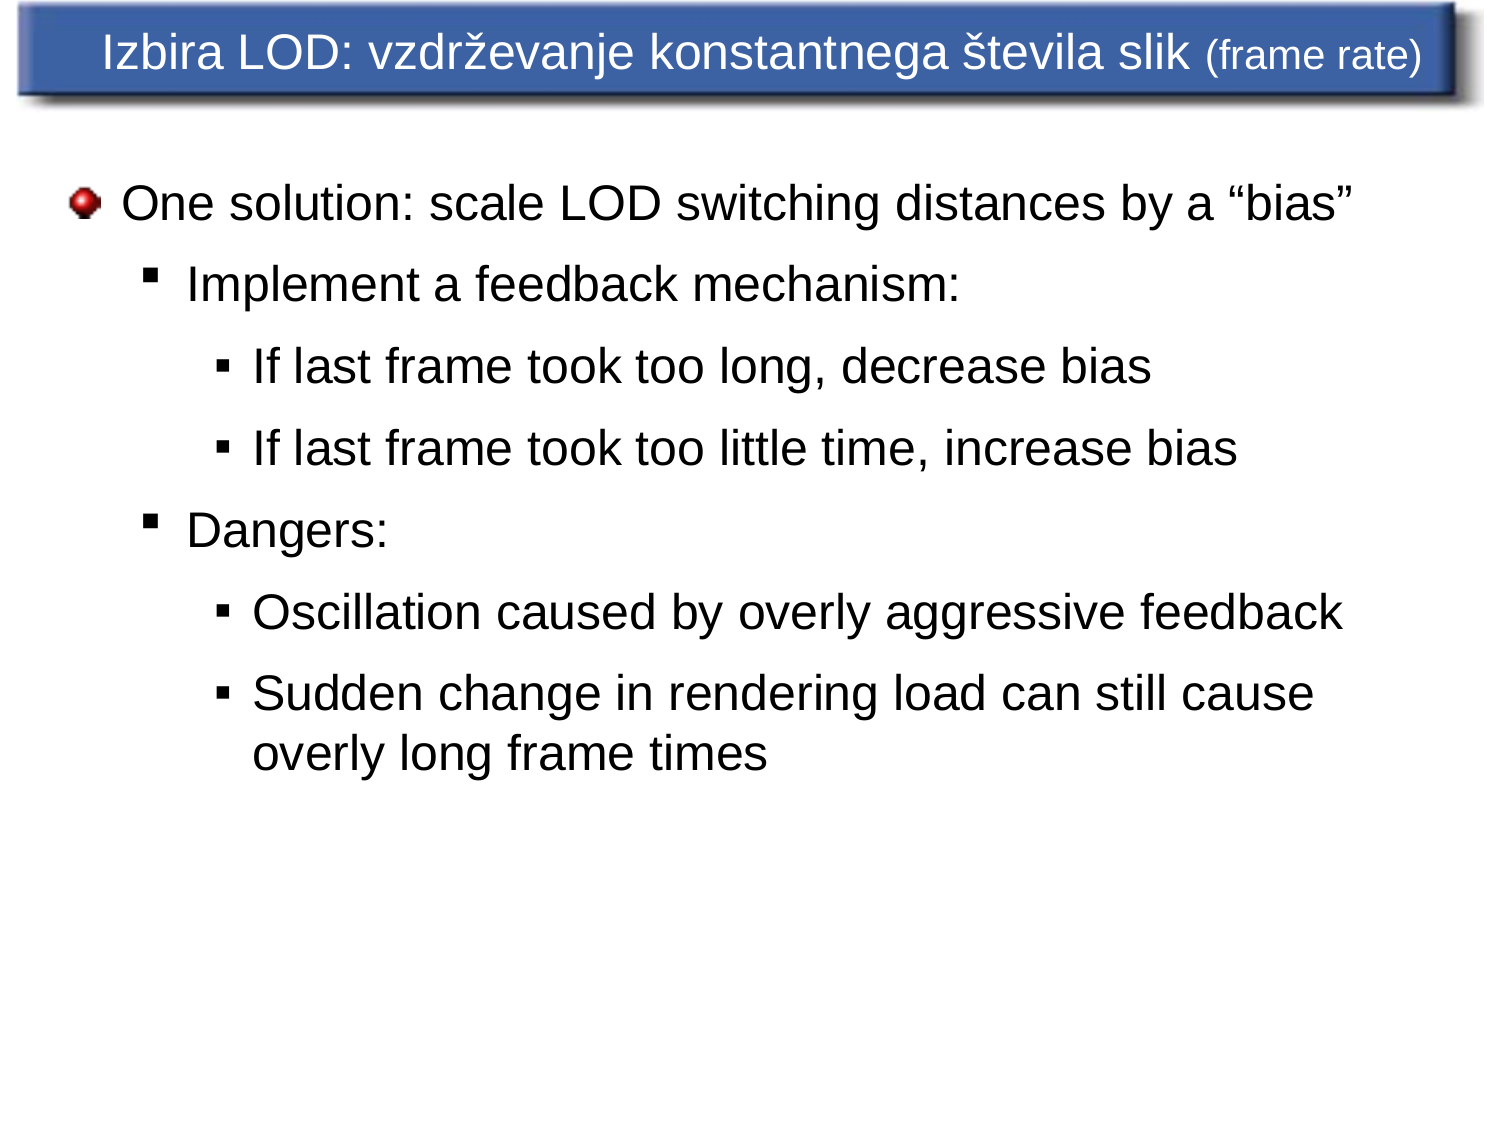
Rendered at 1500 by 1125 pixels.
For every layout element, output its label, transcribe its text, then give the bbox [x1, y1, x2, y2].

title Izbira LOD: vzdrževanje konstantnega števila slik (frame rate) [24, 0, 1500, 100]
list One solution: scale LOD switching distances by a “bias” Implement a feedback mechanism: If last frame took too long, decrease bias If last frame took too little time, increase bias Dangers: Oscillation caused by overly aggressive feedback Sudden change in rendering load can still cause overly long frame times [50, 162, 1463, 1088]
picture [16, 0, 1484, 113]
